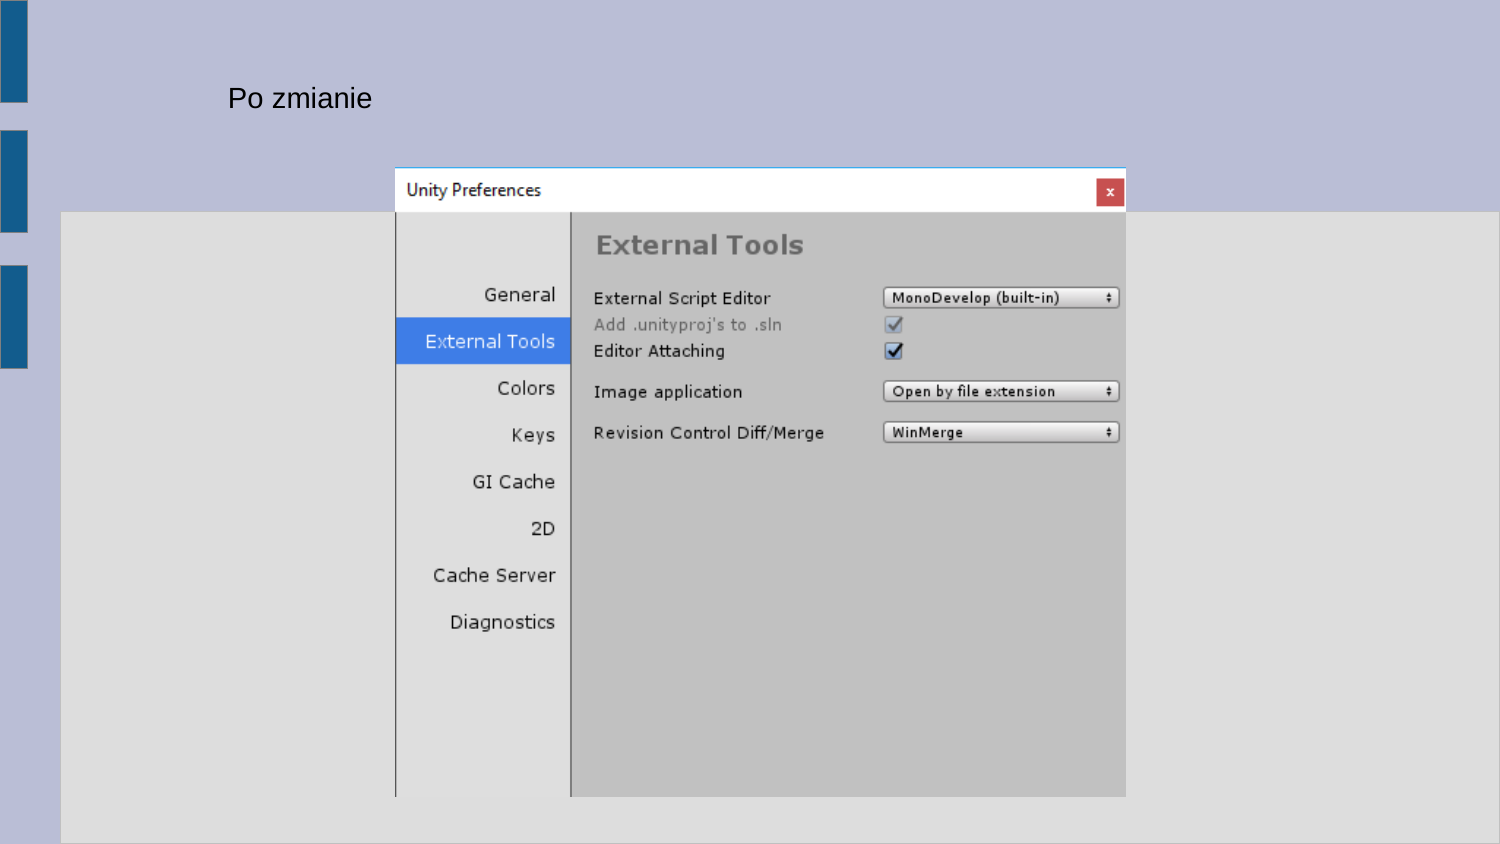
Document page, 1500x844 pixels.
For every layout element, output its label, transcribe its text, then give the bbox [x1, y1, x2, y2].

picture [395, 167, 1126, 797]
title Po zmianie [212, 64, 1368, 215]
